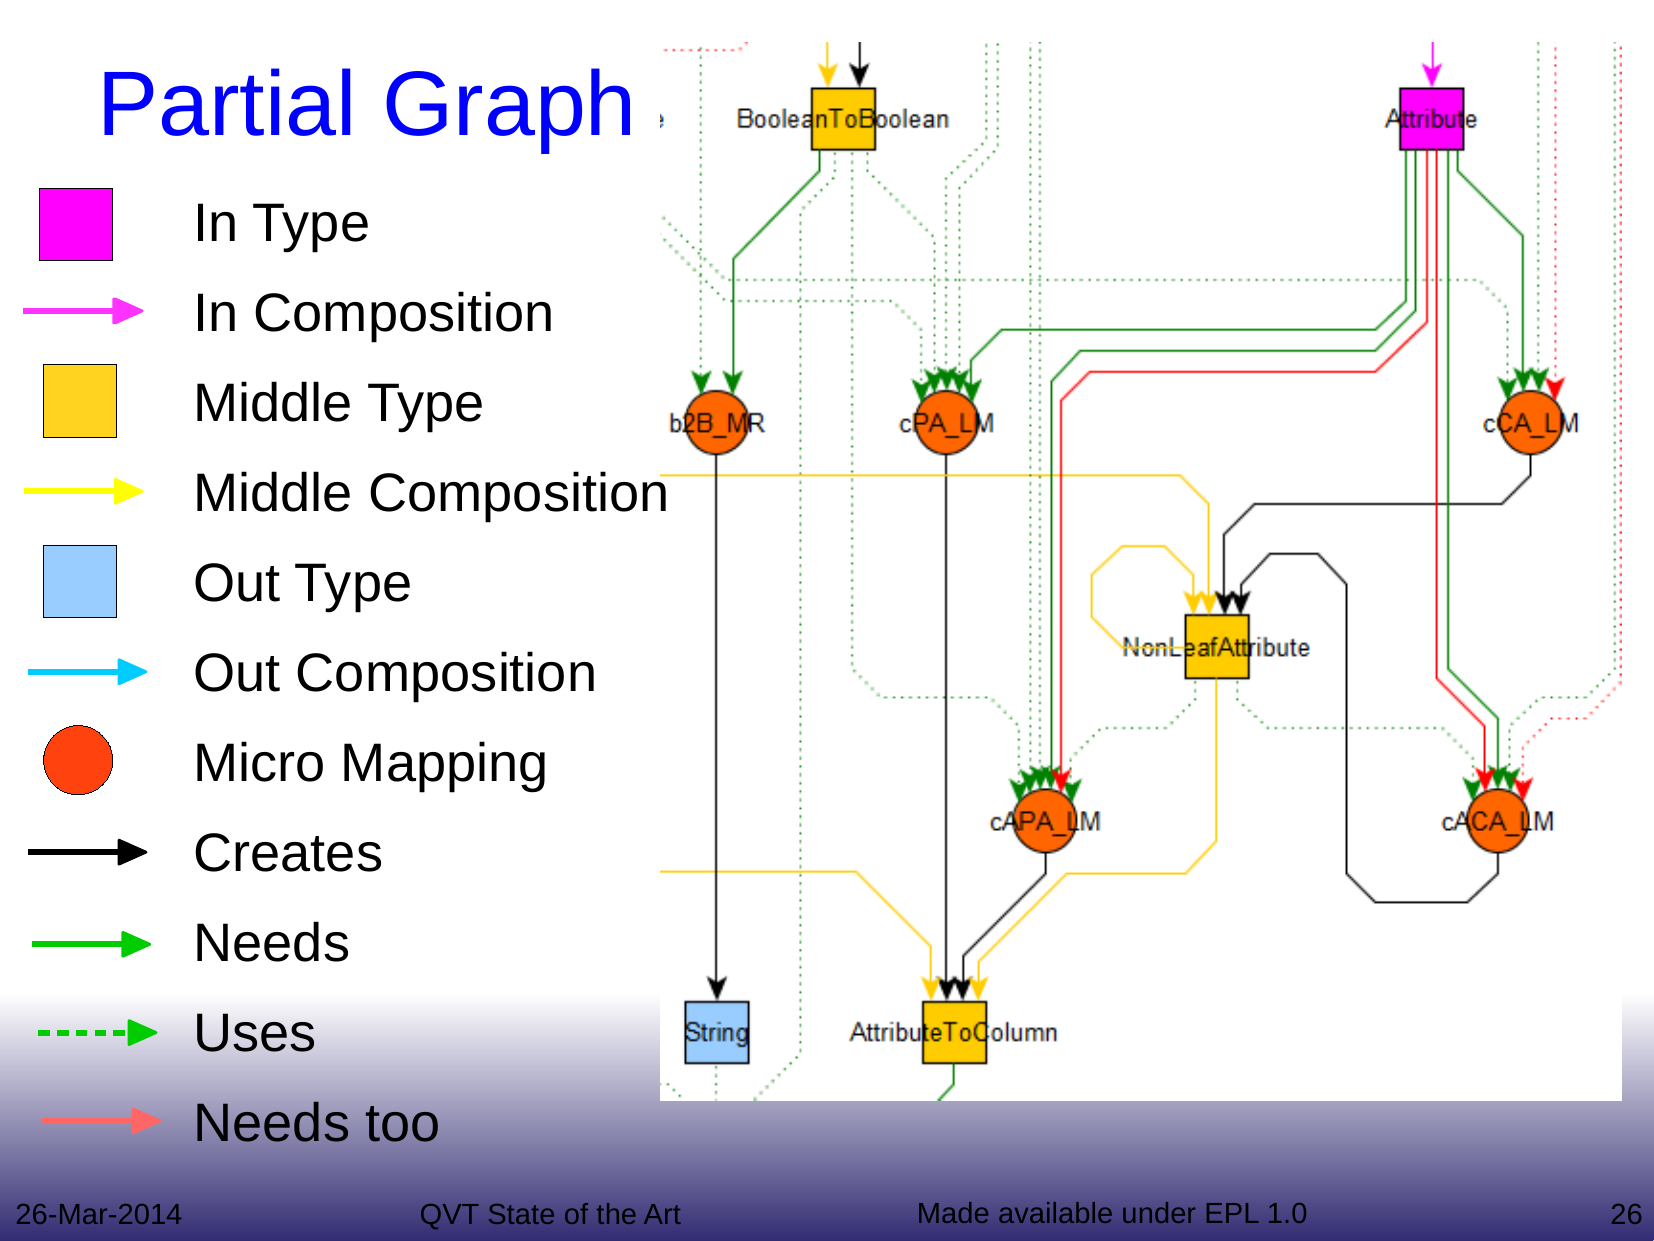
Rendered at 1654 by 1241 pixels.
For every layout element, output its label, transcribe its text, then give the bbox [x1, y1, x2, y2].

text_box [43, 364, 117, 438]
picture [660, 42, 1622, 1101]
list In Type In Composition Middle Type Middle Composition Out Type Out Composition Micro Mapping Creates Needs Uses Needs too [193, 191, 685, 1154]
text_box [39, 188, 113, 261]
title Partial Graph [82, 49, 653, 158]
text_box [43, 725, 113, 795]
text_box [43, 545, 117, 618]
